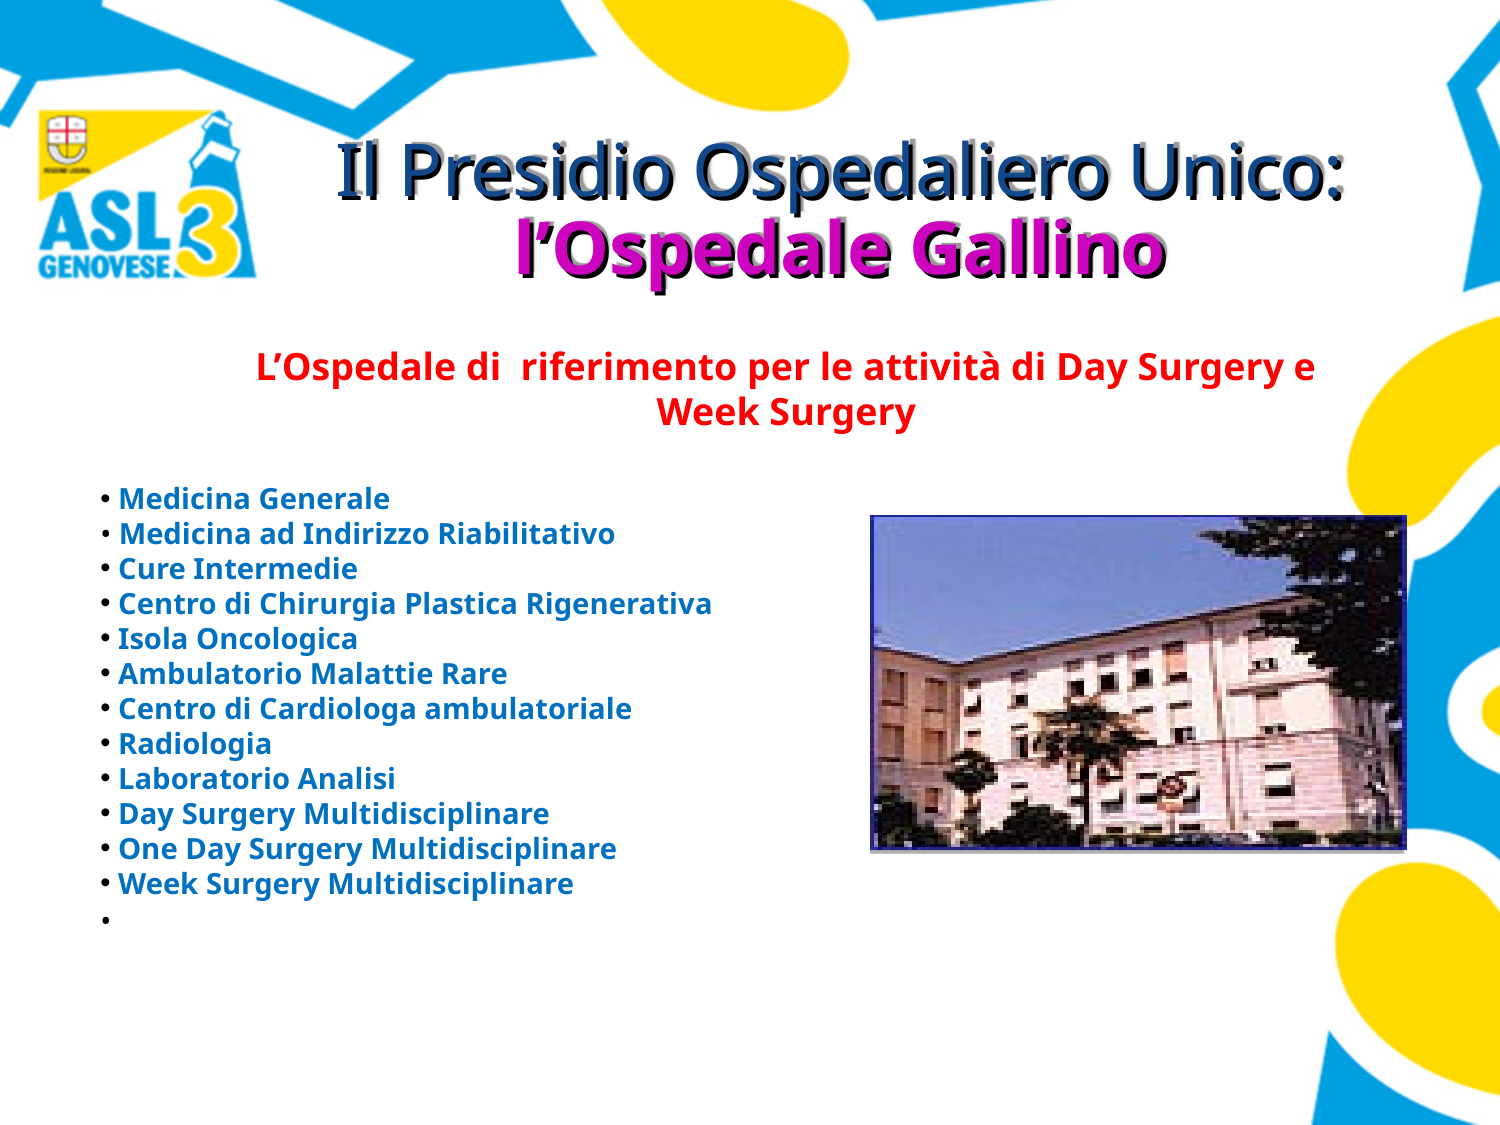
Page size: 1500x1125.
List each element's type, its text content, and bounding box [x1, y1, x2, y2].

text_box Il Presidio Ospedaliero Unico: l’Ospedale Gallino [242, 125, 1438, 302]
picture [870, 515, 1407, 851]
text_box Medicina Generale Medicina ad Indirizzo Riabilitativo Cure Intermedie Centro di Chirurgia Plastica Rigenerativa Isola Oncologica Ambulatorio Malattie Rare Centro di Cardiologa ambulatoriale Radiologia Laboratorio Analisi Day Surgery Multidisciplinare One Day Surgery Multidisciplinare Week Surgery Multidisciplinare [85, 472, 828, 948]
text_box L’Ospedale di riferimento per le attività di Day Surgery e Week Surgery [217, 335, 1356, 440]
